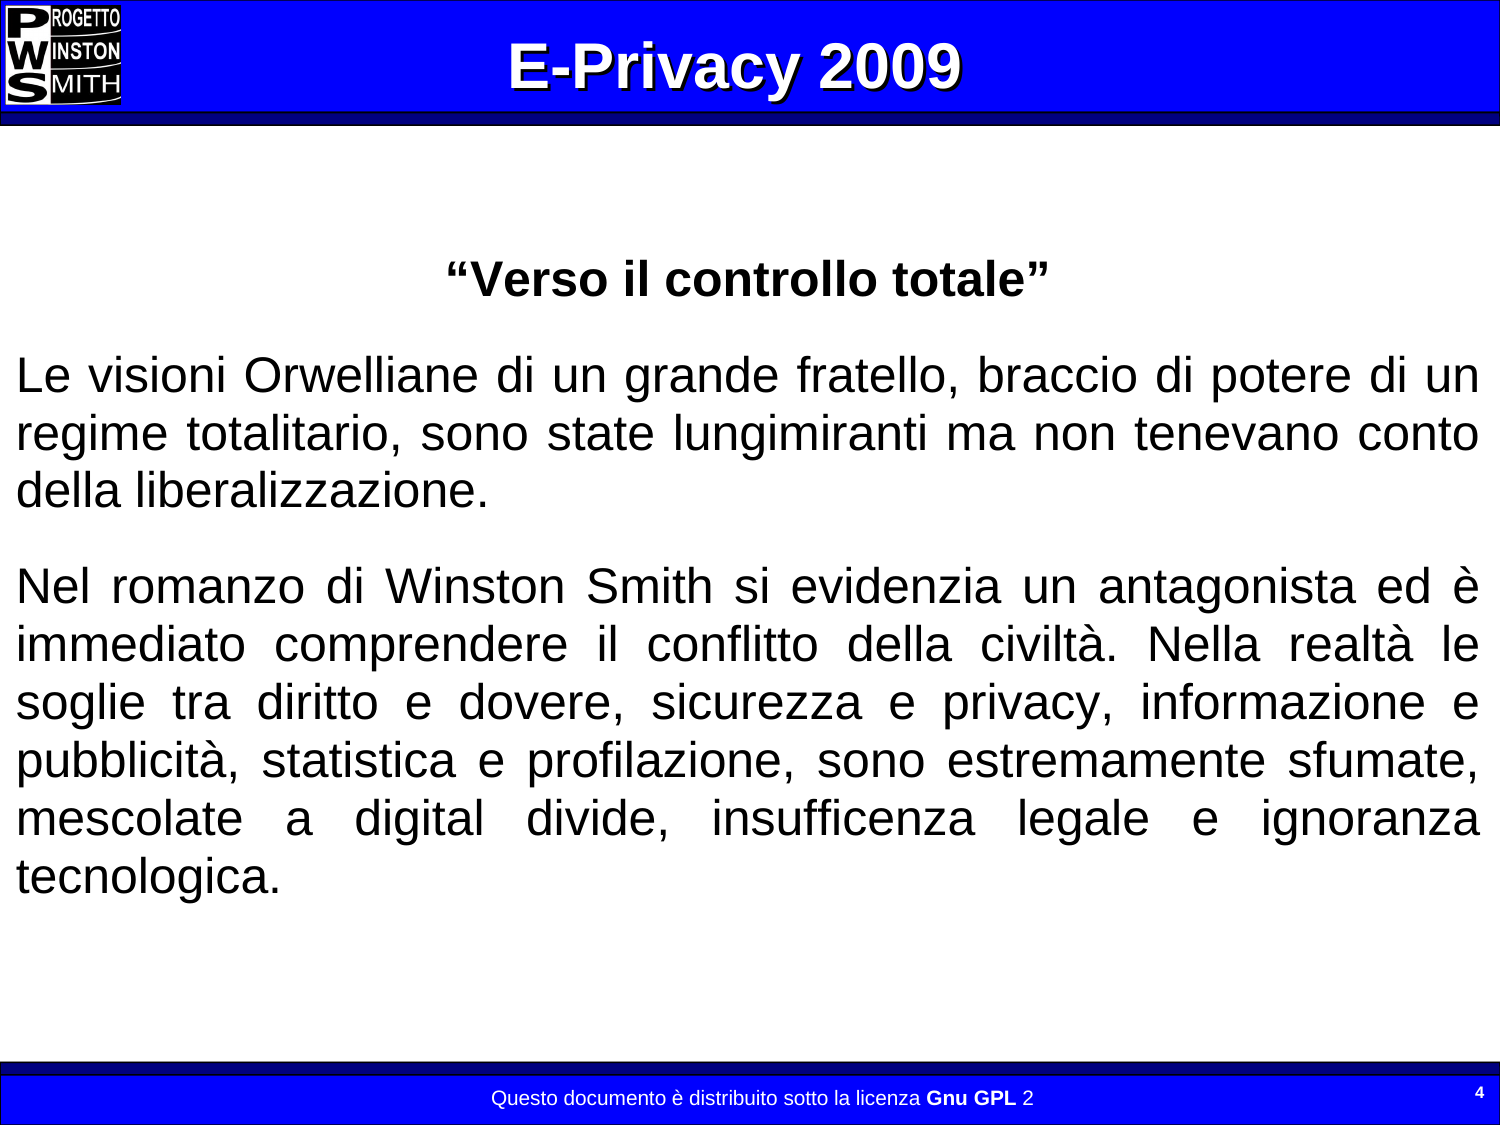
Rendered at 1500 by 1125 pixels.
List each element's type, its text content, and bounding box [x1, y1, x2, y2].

picture [5, 5, 121, 105]
text_box “Verso il controllo totale” Le visioni Orwelliane di un grande fratello, braccio di potere di un regime totalitario, sono state lungimiranti ma non tenevano conto della liberalizzazione. Nel romanzo di Winston Smith si evidenzia un antagonista ed è immediato comprendere il conflitto della civiltà. Nella realtà le soglie tra diritto e dovere, sicurezza e privacy, informazione e pubblicità, statistica e profilazione, sono estremamente sfumate, mescolate a digital divide, insufficenza legale e ignoranza tecnologica. [0, 147, 1497, 912]
text_box E-Privacy 2009 [177, 18, 1293, 110]
